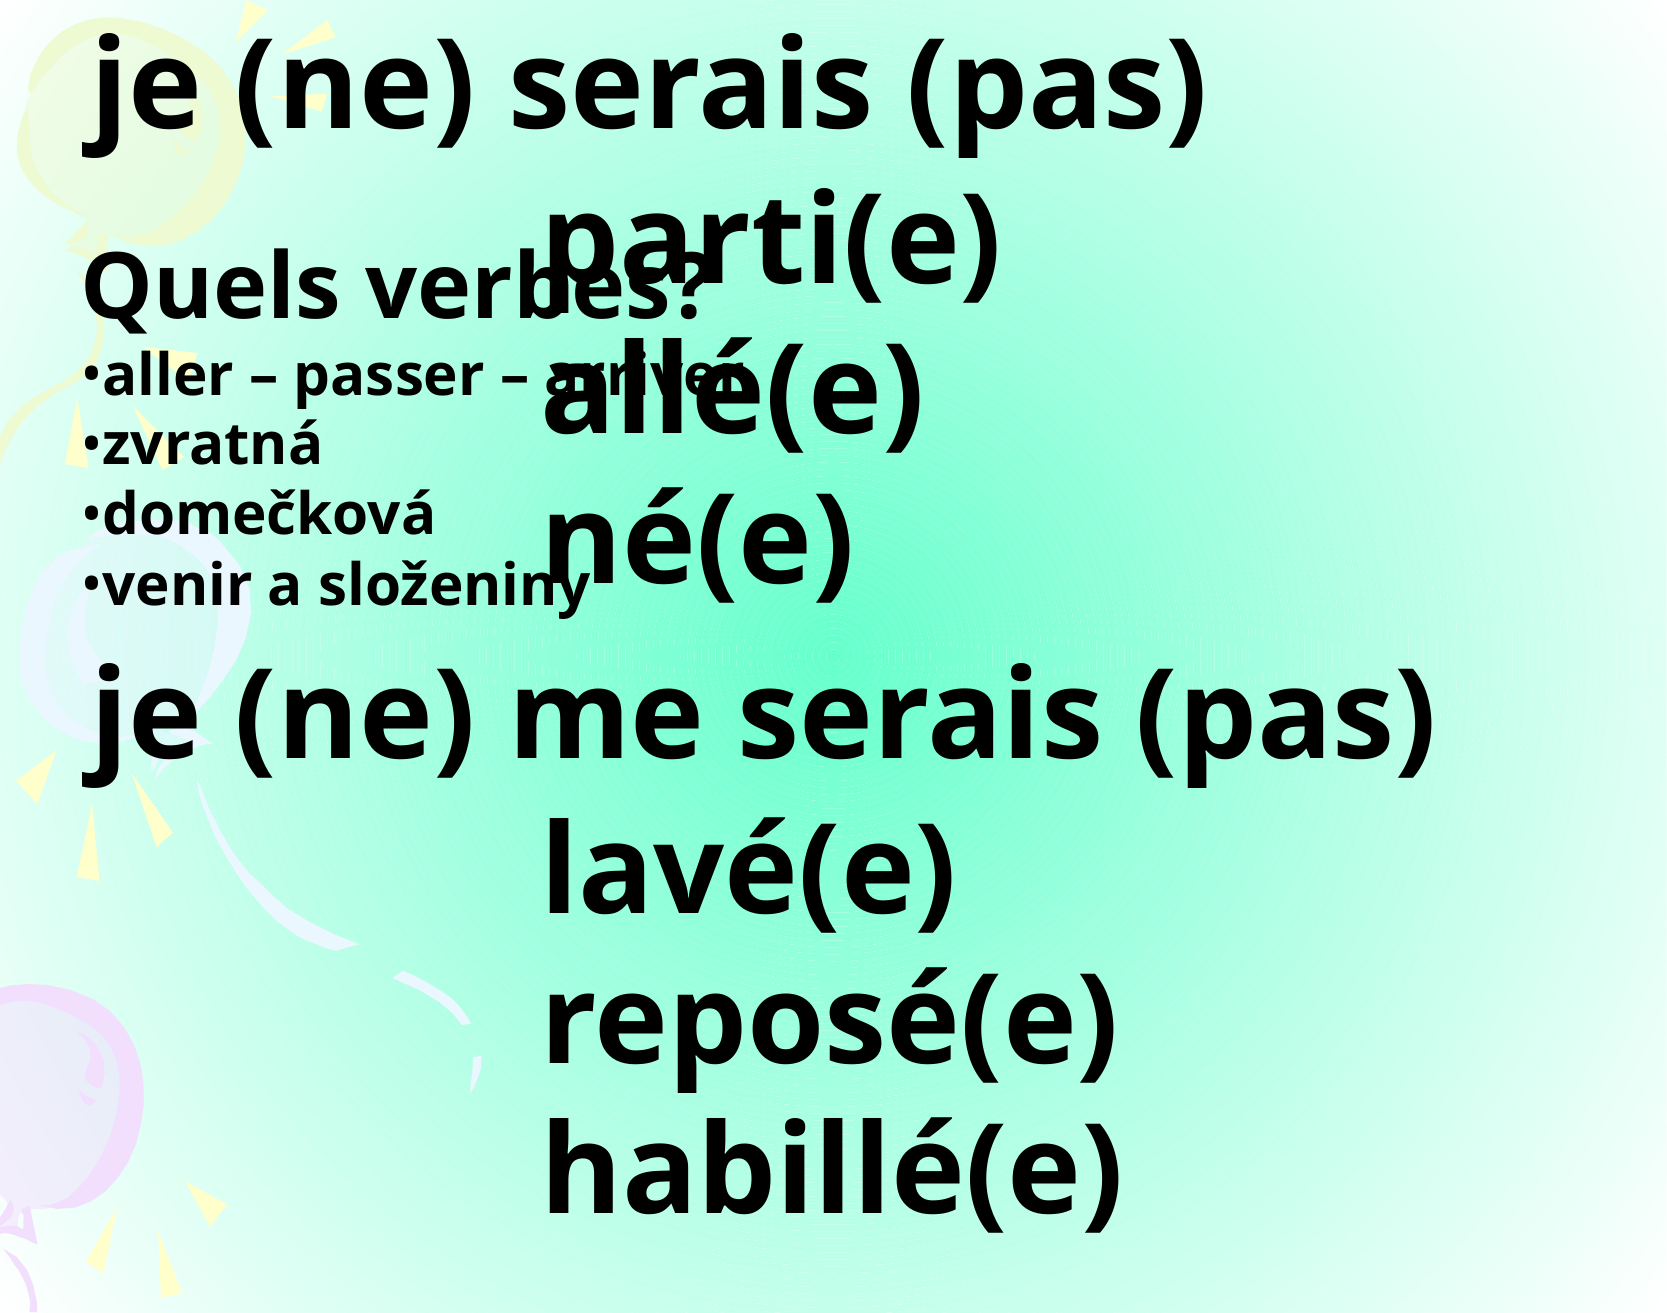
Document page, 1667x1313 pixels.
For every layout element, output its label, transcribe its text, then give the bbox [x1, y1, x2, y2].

text_box Quels verbes? aller – passer – arriver zvratná domečková venir a složeniny [65, 219, 834, 625]
text_box je (ne) serais (pas) parti(e) allé(e) né(e) je (ne) me serais (pas) lavé(e) reposé(e) habillé(e) [0, 0, 1667, 1247]
